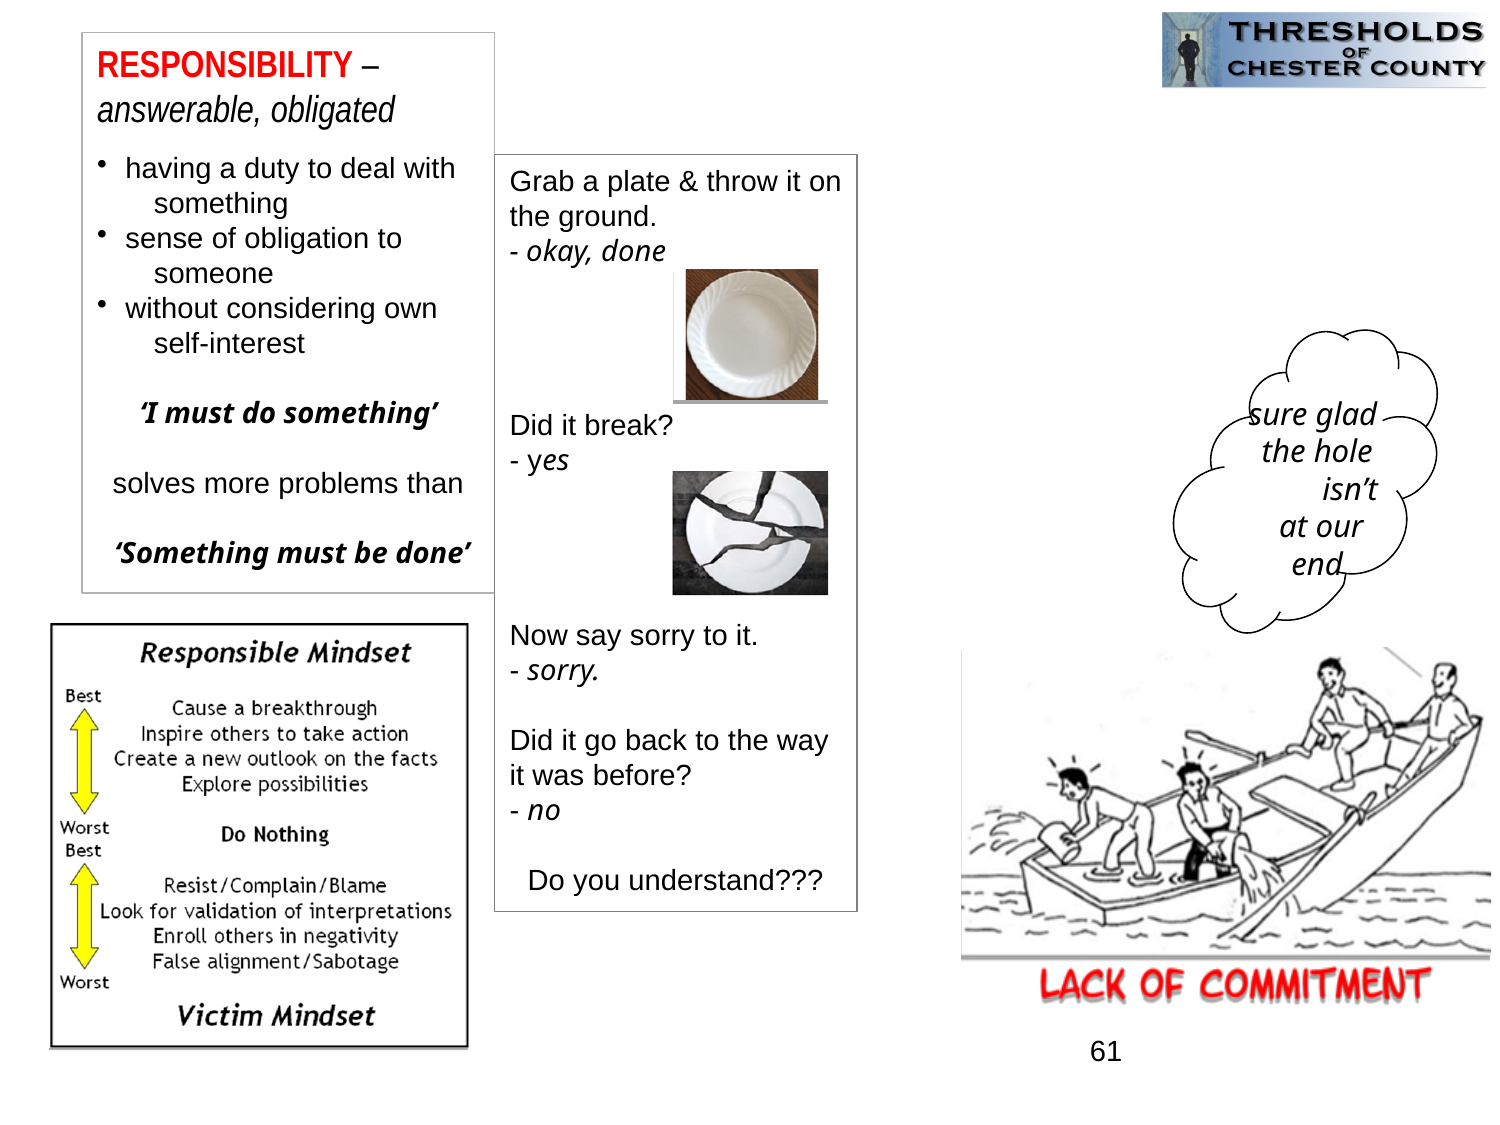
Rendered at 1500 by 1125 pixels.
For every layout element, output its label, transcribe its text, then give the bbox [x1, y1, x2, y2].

text_box Grab a plate & throw it on the ground. - okay, done Did it break? - yes Now say sorry to it. - sorry. Did it go back to the way it was before? - no Do you understand??? [494, 154, 858, 912]
text_box 61 [1074, 1026, 1388, 1101]
text_box sure glad the hole isn’t at our end [1231, 386, 1404, 558]
picture [49, 624, 470, 1049]
text_box RESPONSIBILITY – answerable, obligated having a duty to deal with something sense of obligation to someone without considering own self-interest ‘I must do something’ solves more problems than ‘Something must be done’ [82, 32, 495, 593]
picture [961, 647, 1492, 1026]
picture [673, 269, 830, 400]
picture [672, 471, 829, 595]
